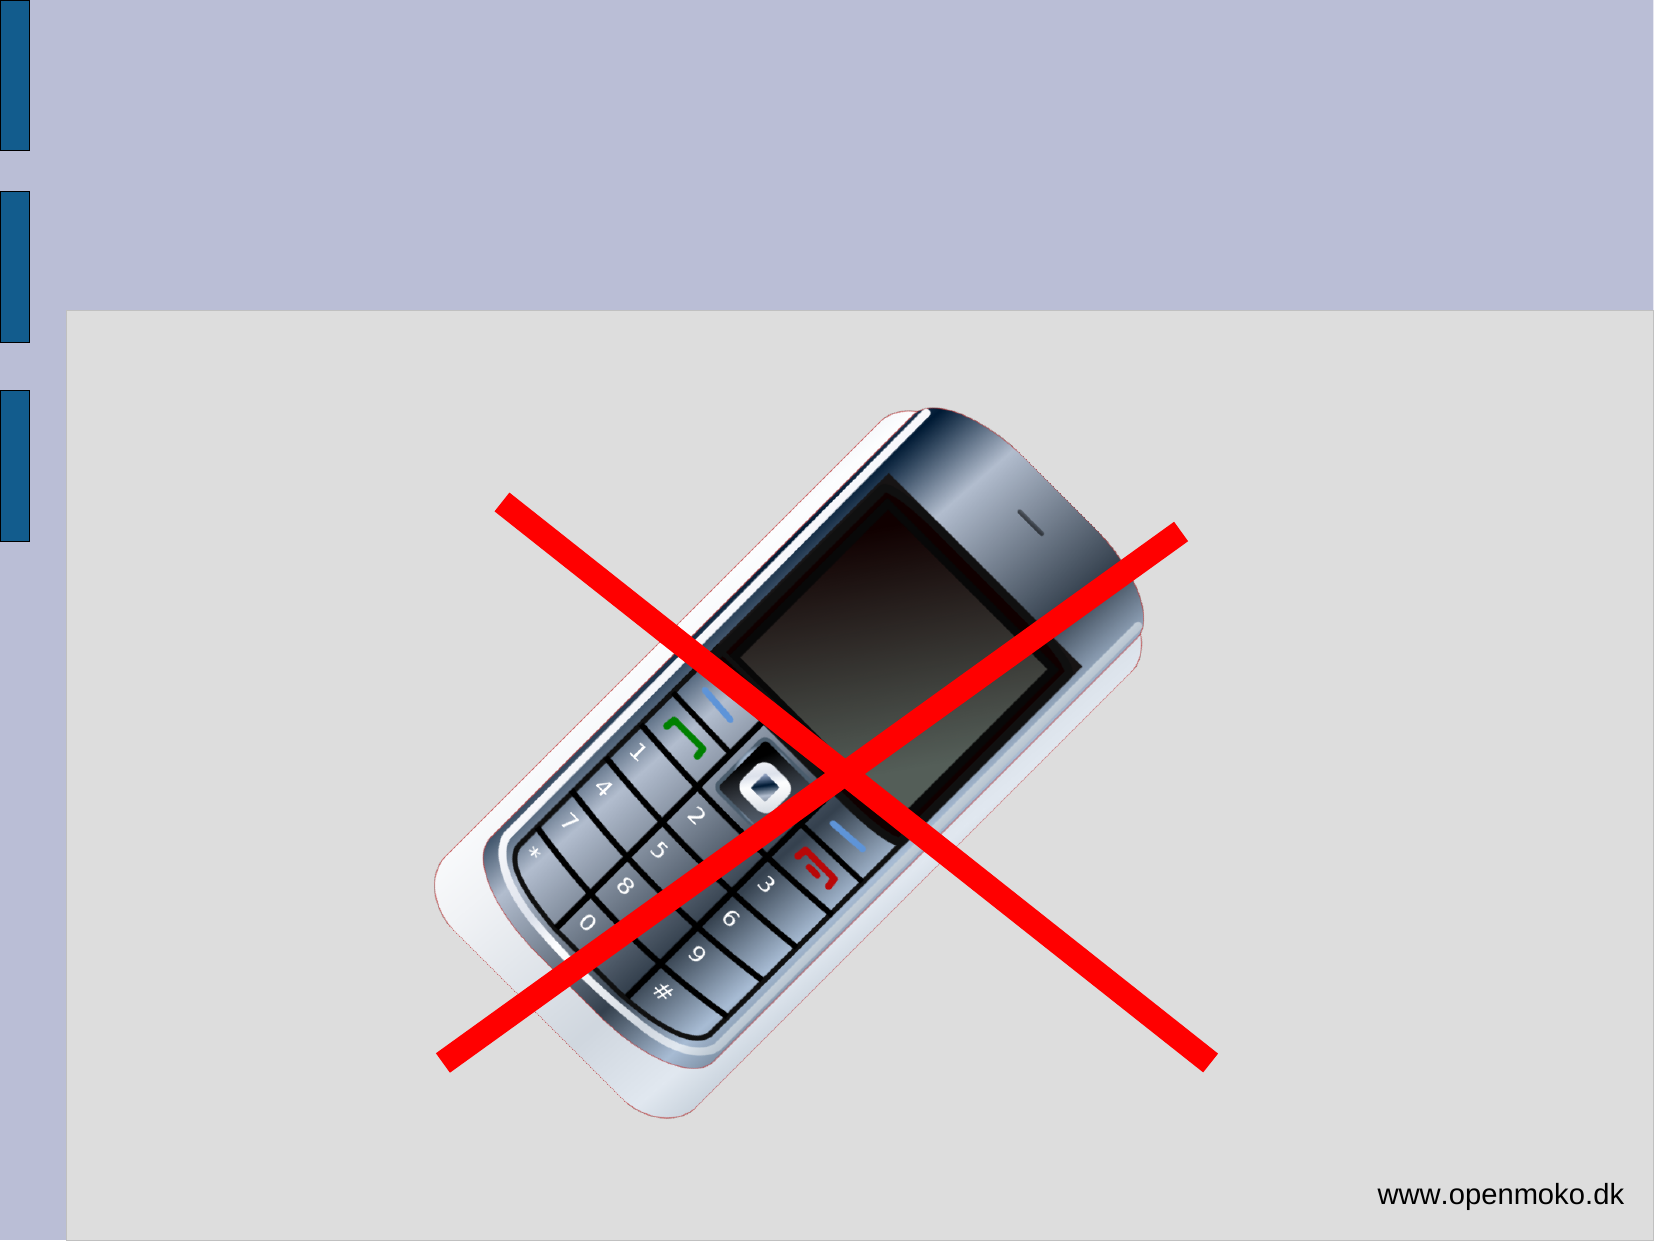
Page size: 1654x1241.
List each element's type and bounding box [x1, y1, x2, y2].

picture [535, 789, 939, 1140]
picture [867, 575, 1185, 846]
picture [676, 366, 1125, 757]
picture [411, 641, 823, 994]
